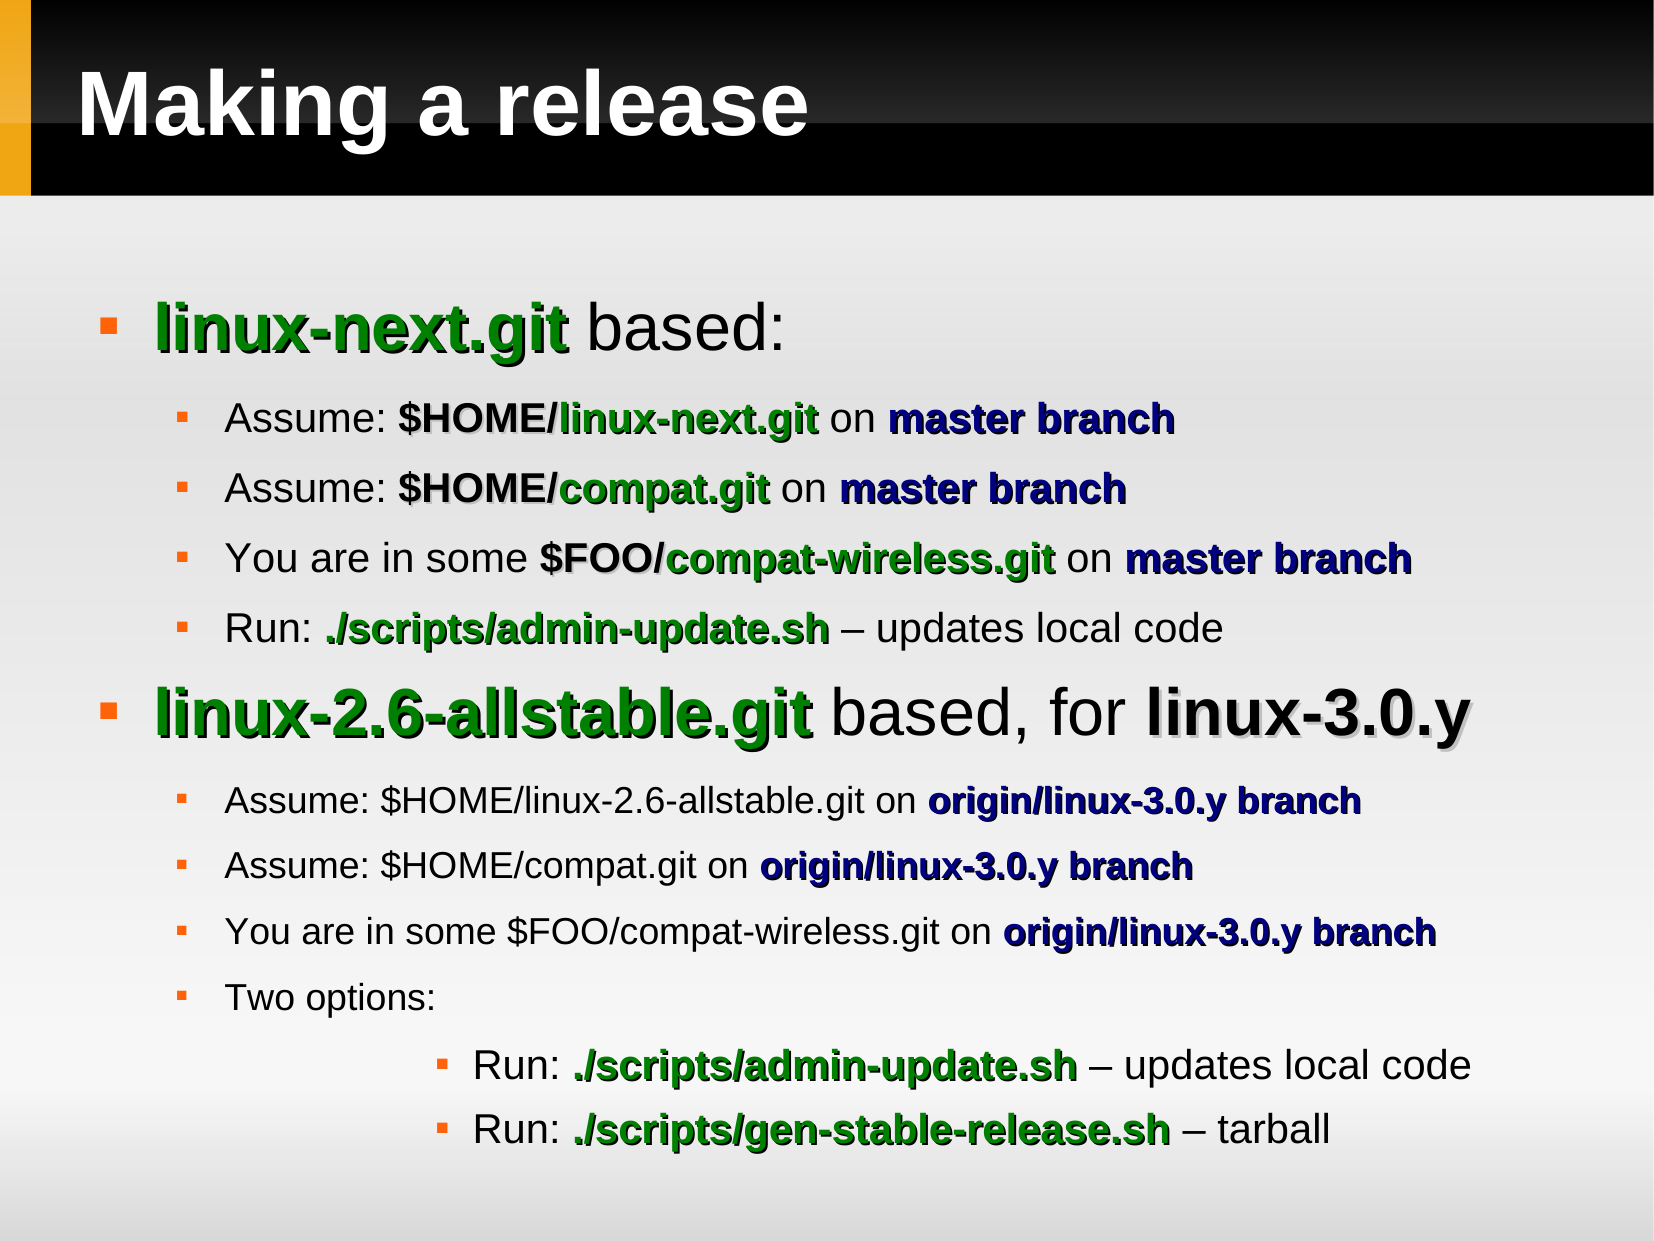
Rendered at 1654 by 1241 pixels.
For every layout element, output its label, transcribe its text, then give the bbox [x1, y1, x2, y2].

picture [0, 0, 1654, 1241]
title Making a release [76, 0, 1565, 208]
list linux-next.git based: Assume: $HOME/linux-next.git on master branch Assume: $HOME/compat.git on master branch You are in some $FOO/compat-wireless.git on master branch Run: ./scripts/admin-update.sh – updates local code linux-2.6-allstable.git based, for linux-3.0.y Assume: $HOME/linux-2.6-allstable.git on origin/linux-3.0.y branch Assume: $HOME/compat.git on origin/linux-3.0.y branch You are in some $FOO/compat-wireless.git on origin/linux-3.0.y branch Two options: Run: ./scripts/admin-update.sh – updates local code Run: ./scripts/gen-stable-release.sh – tarball [82, 290, 1571, 1153]
